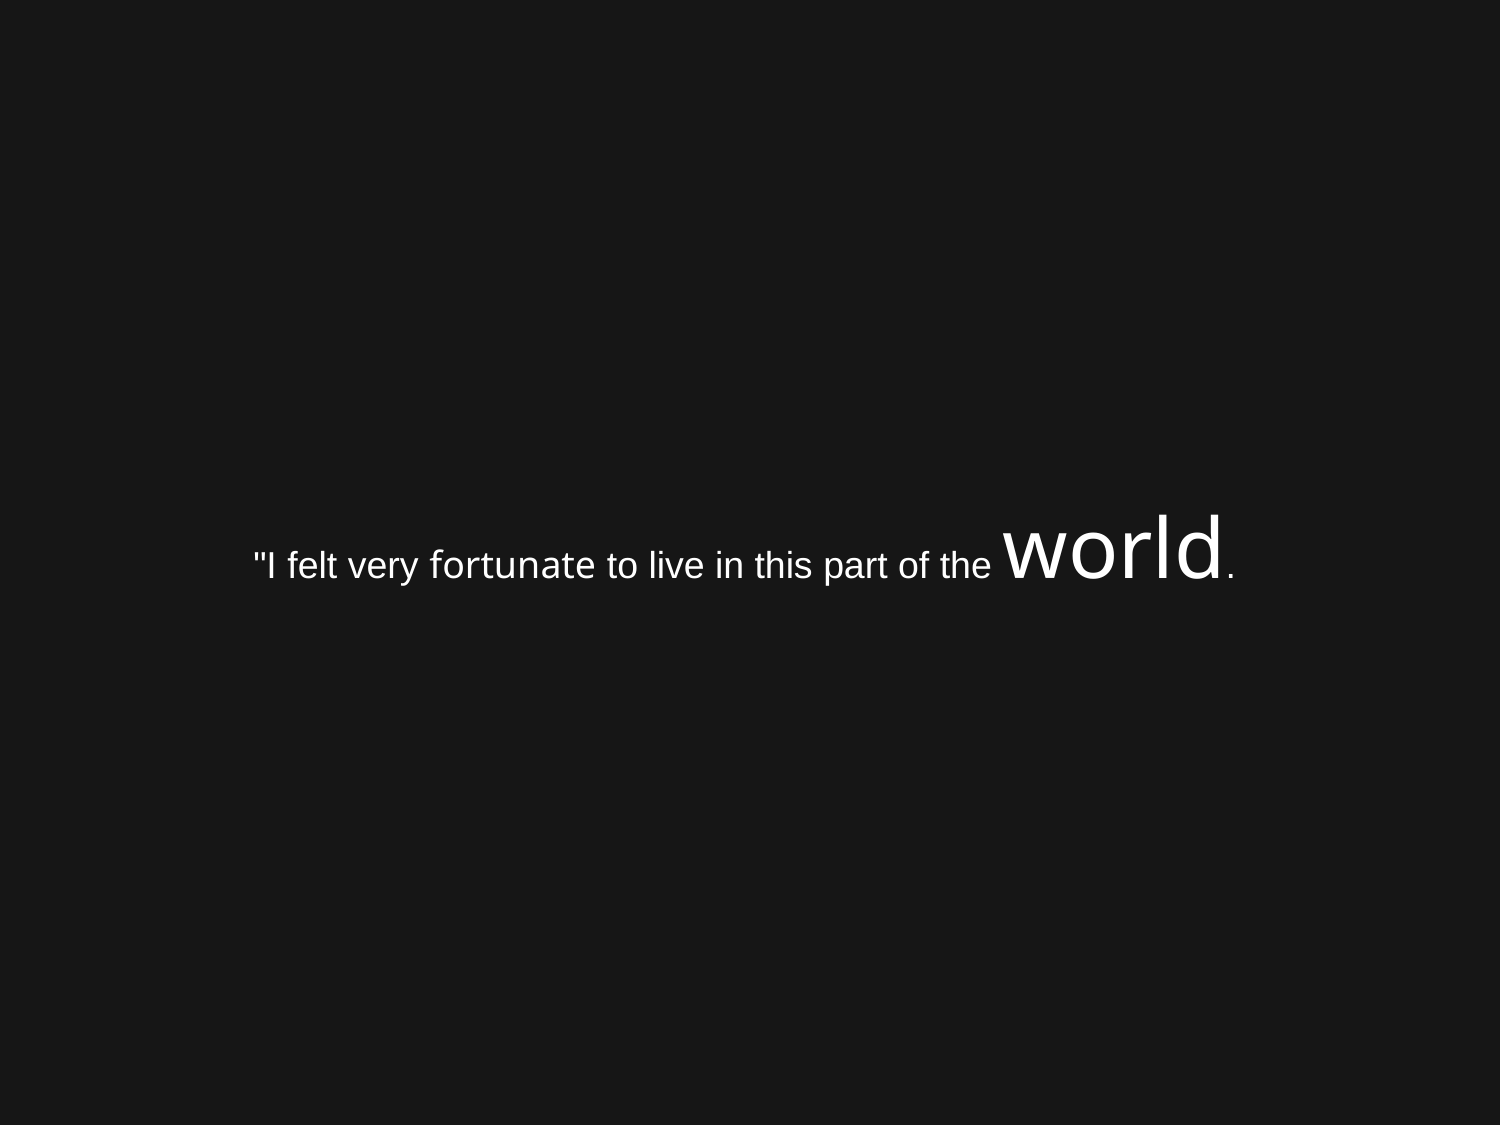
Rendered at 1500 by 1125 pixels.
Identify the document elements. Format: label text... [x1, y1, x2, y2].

text_box "I felt very fortunate to live in this part of the world. [0, 487, 1500, 603]
